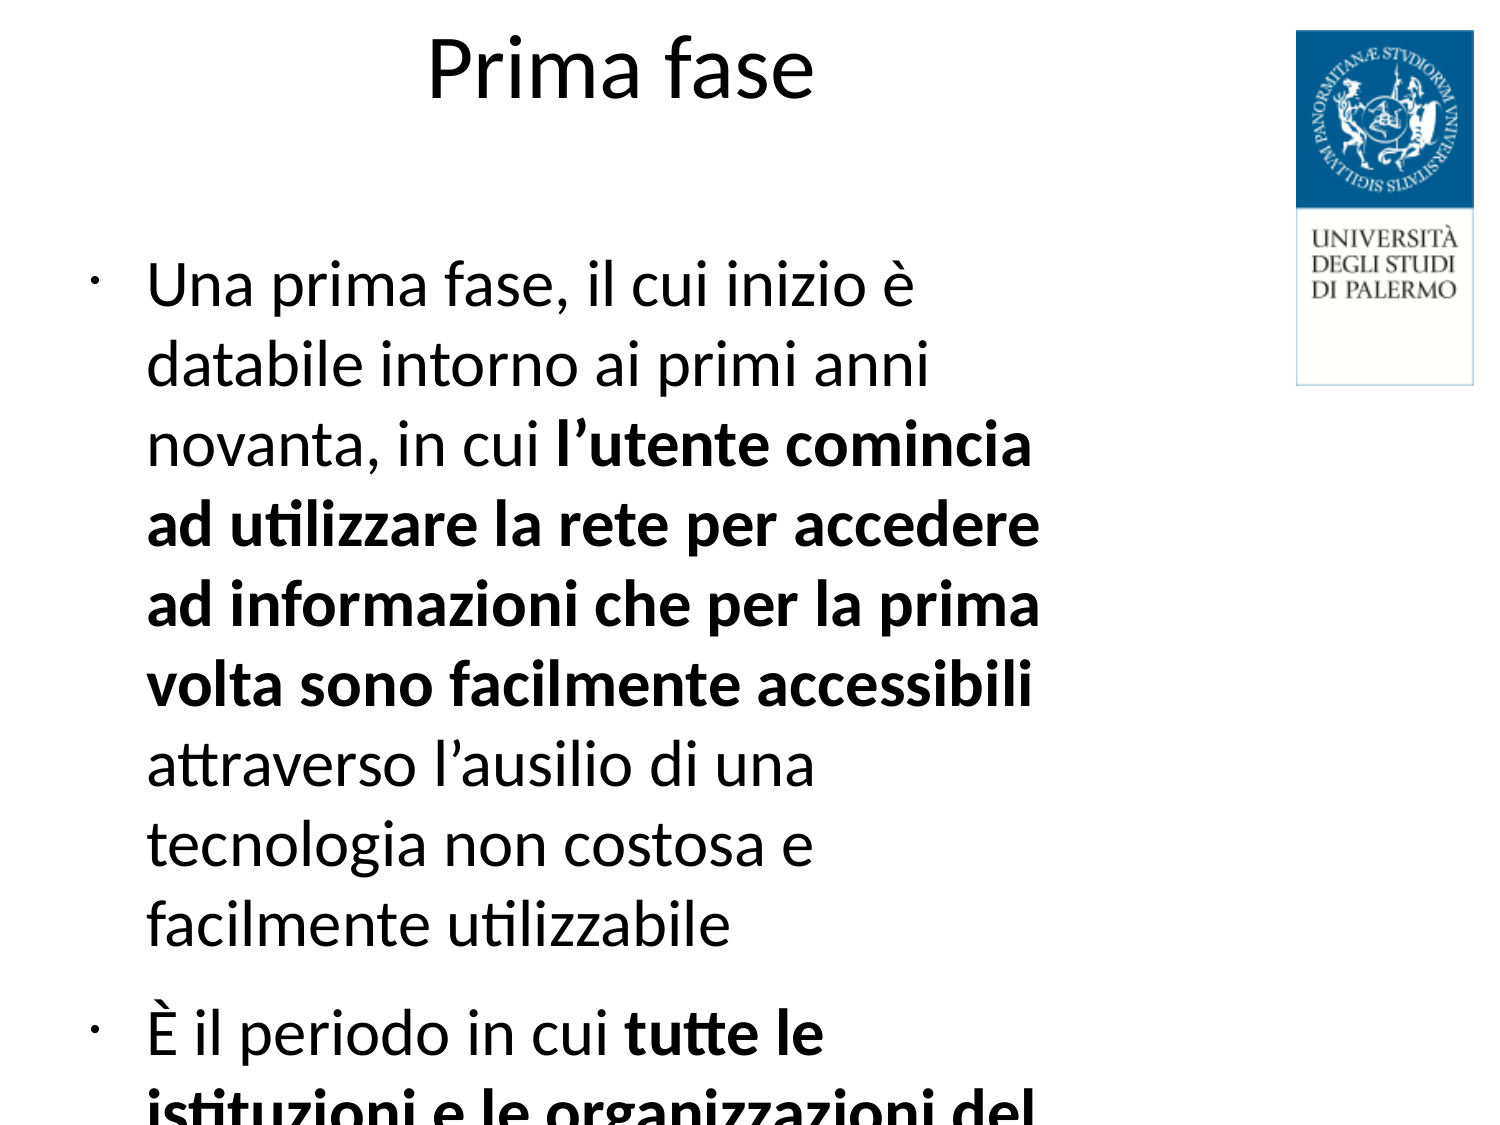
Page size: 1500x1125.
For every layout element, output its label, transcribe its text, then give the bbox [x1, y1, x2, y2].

picture [1296, 30, 1474, 386]
list Una prima fase, il cui inizio è databile intorno ai primi anni novanta, in cui l’utente comincia ad utilizzare la rete per accedere ad informazioni che per la prima volta sono facilmente accessibili attraverso l’ausilio di una tecnologia non costosa e facilmente utilizzabile È il periodo in cui tutte le istituzioni e le organizzazioni del settore privato e, il più delle volte in un secondo tempo, pubblico, cominciano ad “essere presenti on line”. Ciò non solo consente di ridurre la distanza e i tempi di acquisizione delle informazioni, ma anche di presentare l’offerta dei servizi esistenti offline di cui dispone la PA. In questa fase, è il sito istituzionale a costituire la principale fonte di informazione, ma anche l’oggetto della prima ricerca on line (si digita direttamente l’indirizzo per accedervi). [75, 232, 1093, 1119]
title Prima fase [0, 0, 1297, 188]
